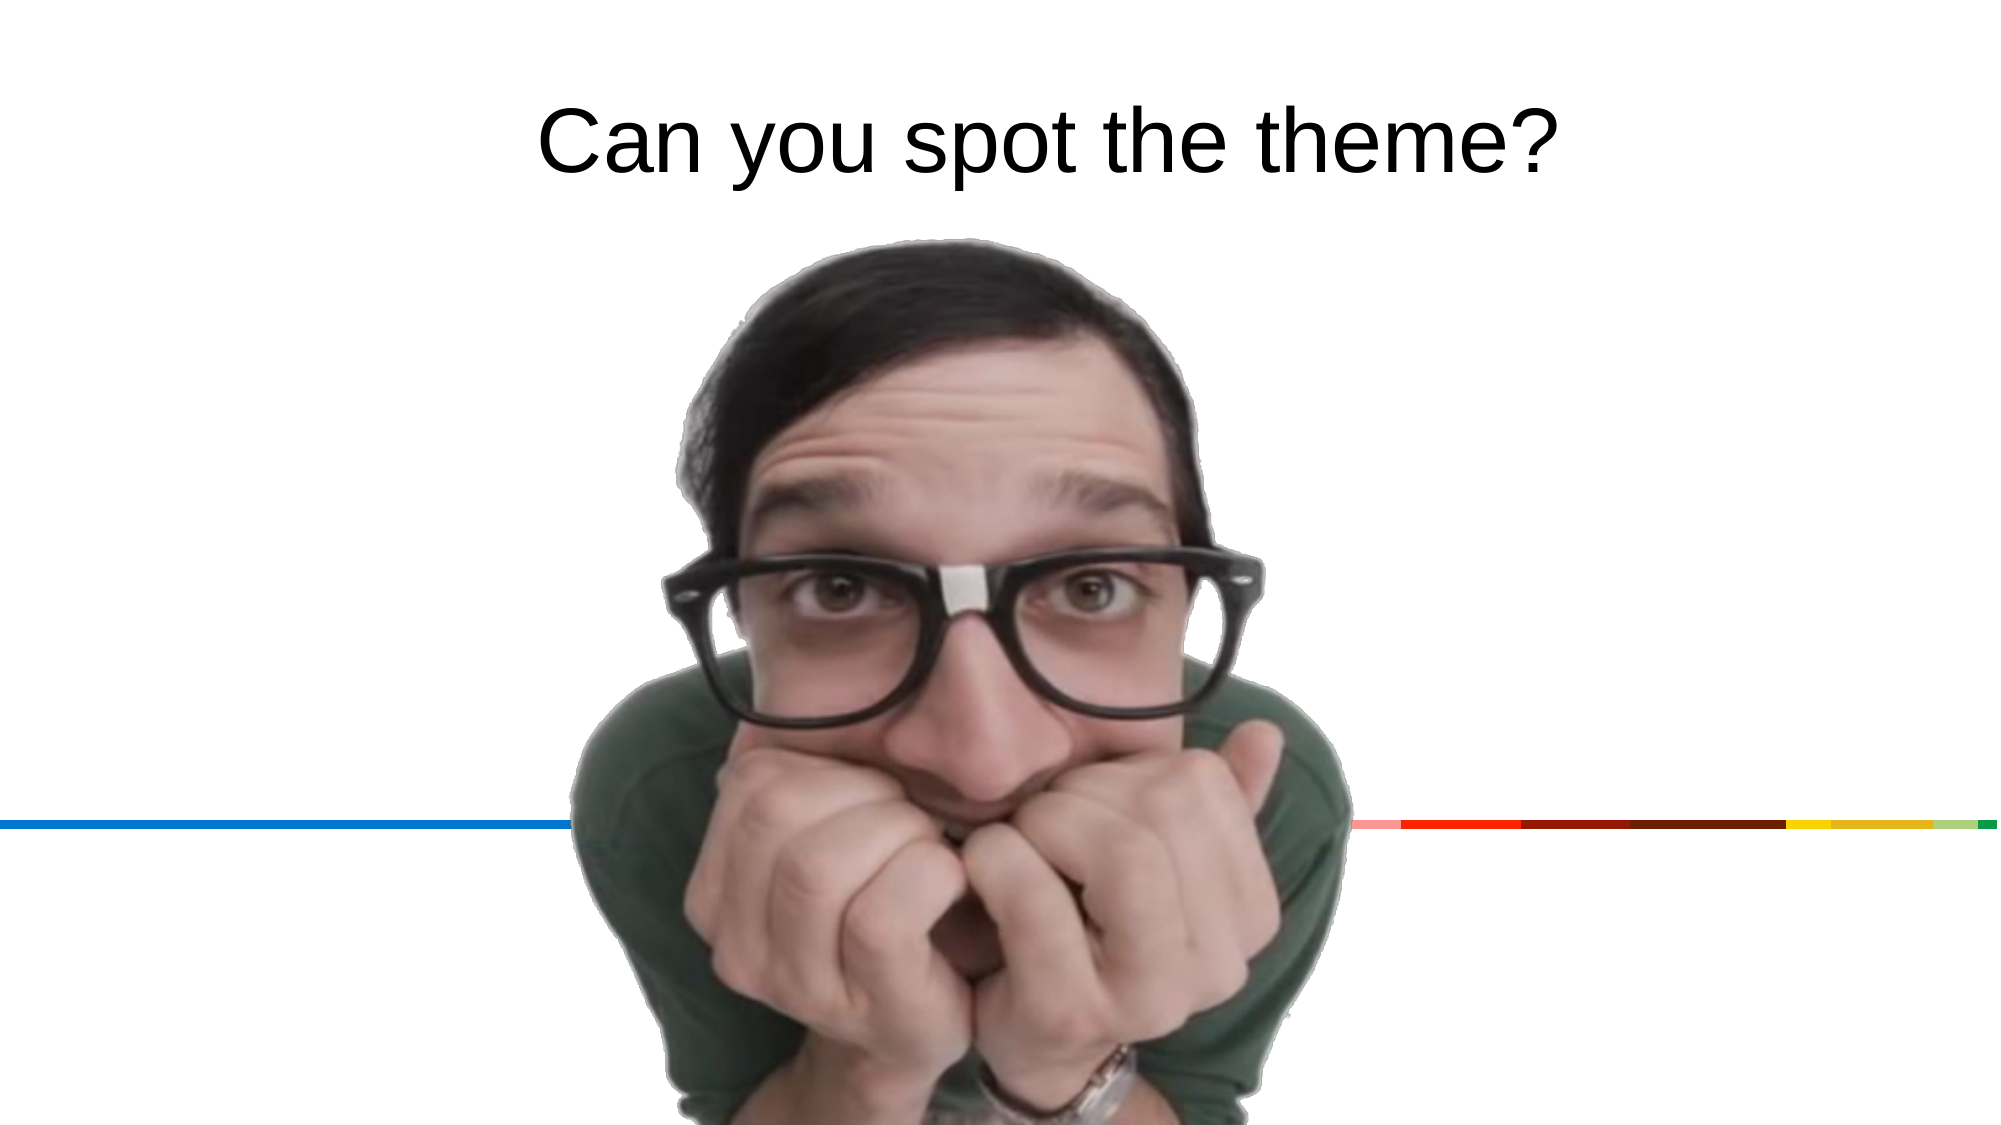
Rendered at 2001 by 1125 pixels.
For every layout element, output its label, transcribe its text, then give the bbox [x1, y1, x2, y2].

text_box [1426, 820, 1997, 829]
text_box Can you spot the theme? [312, 22, 1787, 262]
picture [475, 216, 1426, 1125]
text_box [0, 820, 475, 829]
